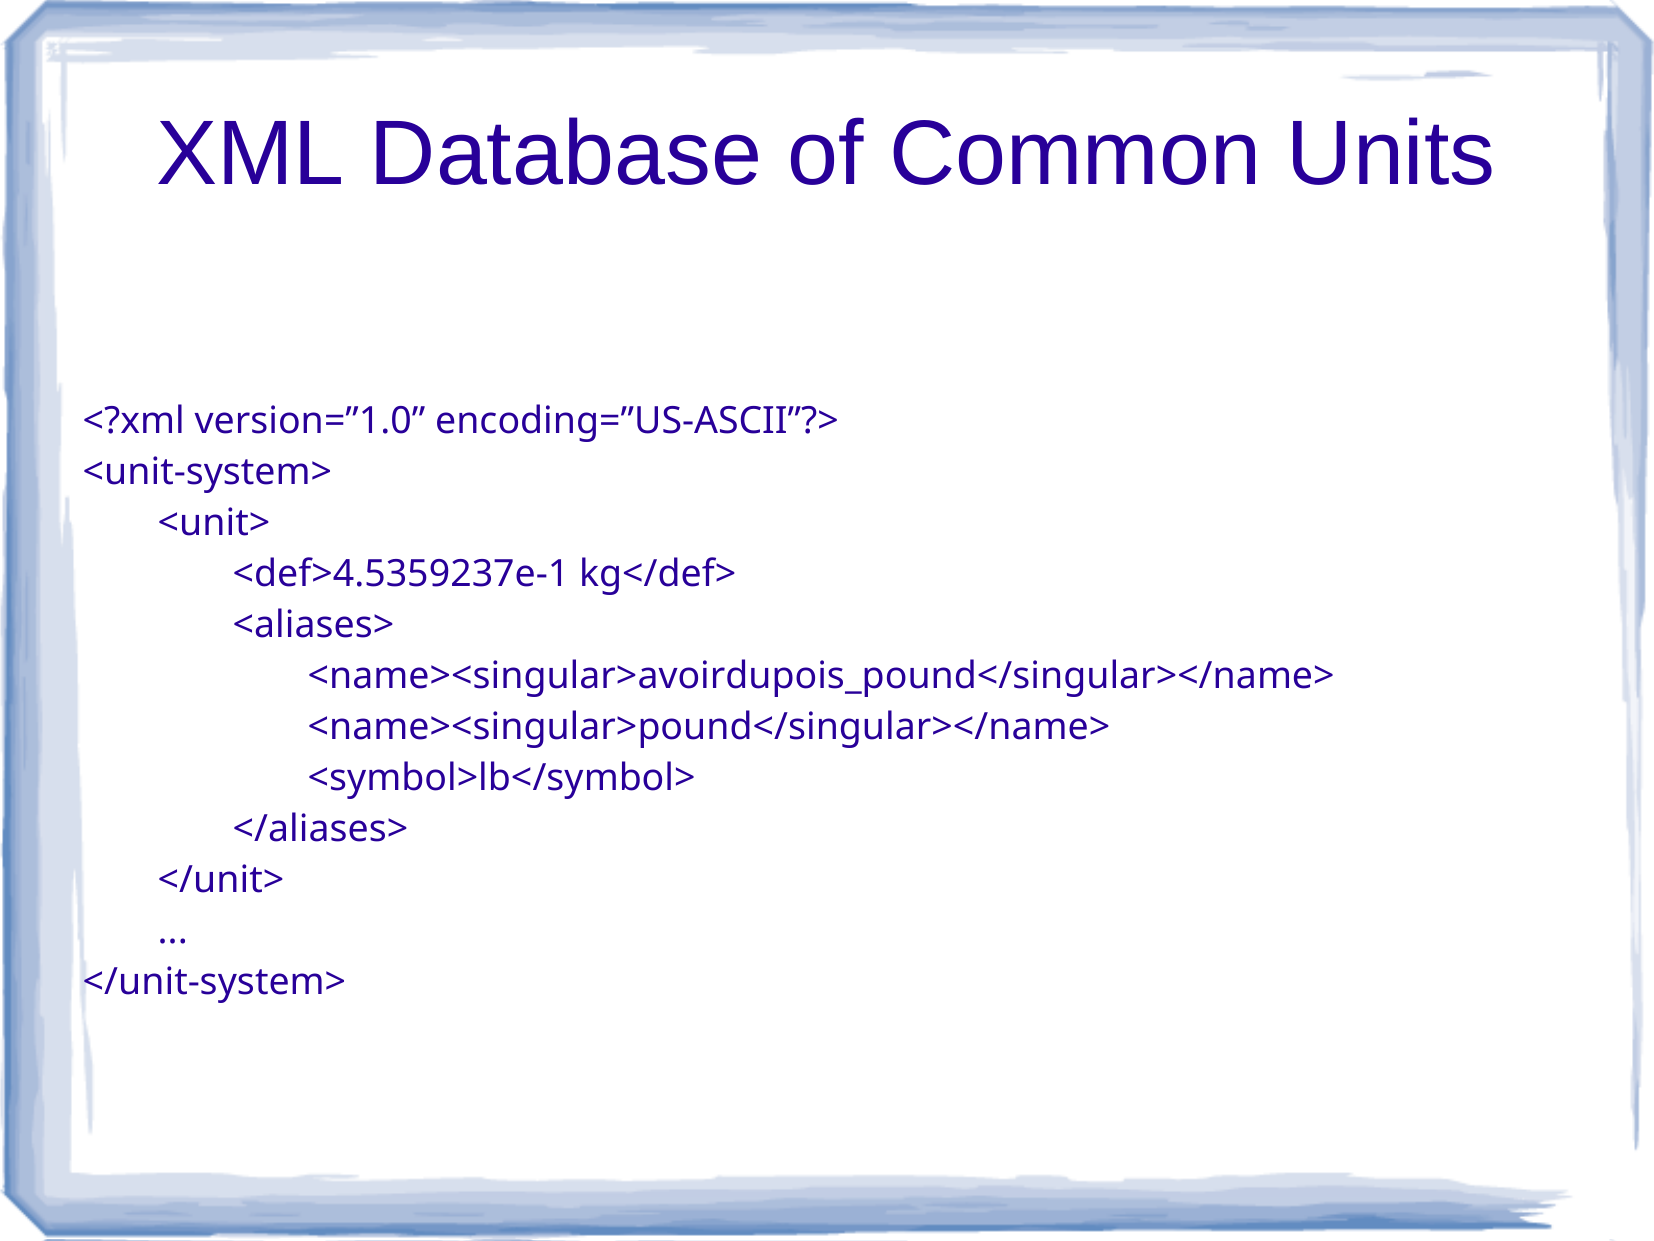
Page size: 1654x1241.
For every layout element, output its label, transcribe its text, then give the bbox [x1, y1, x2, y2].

picture [0, 0, 1654, 1241]
title XML Database of Common Units [82, 56, 1571, 250]
subtitle <?xml version=”1.0” encoding=”US-ASCII”?> <unit-system> <unit> <def>4.5359237e-1 kg</def> <aliases> <name><singular>avoirdupois_pound</singular></name> <name><singular>pound</singular></name> <symbol>lb</symbol> </aliases> </unit> ... </unit-system> [82, 297, 1571, 1102]
